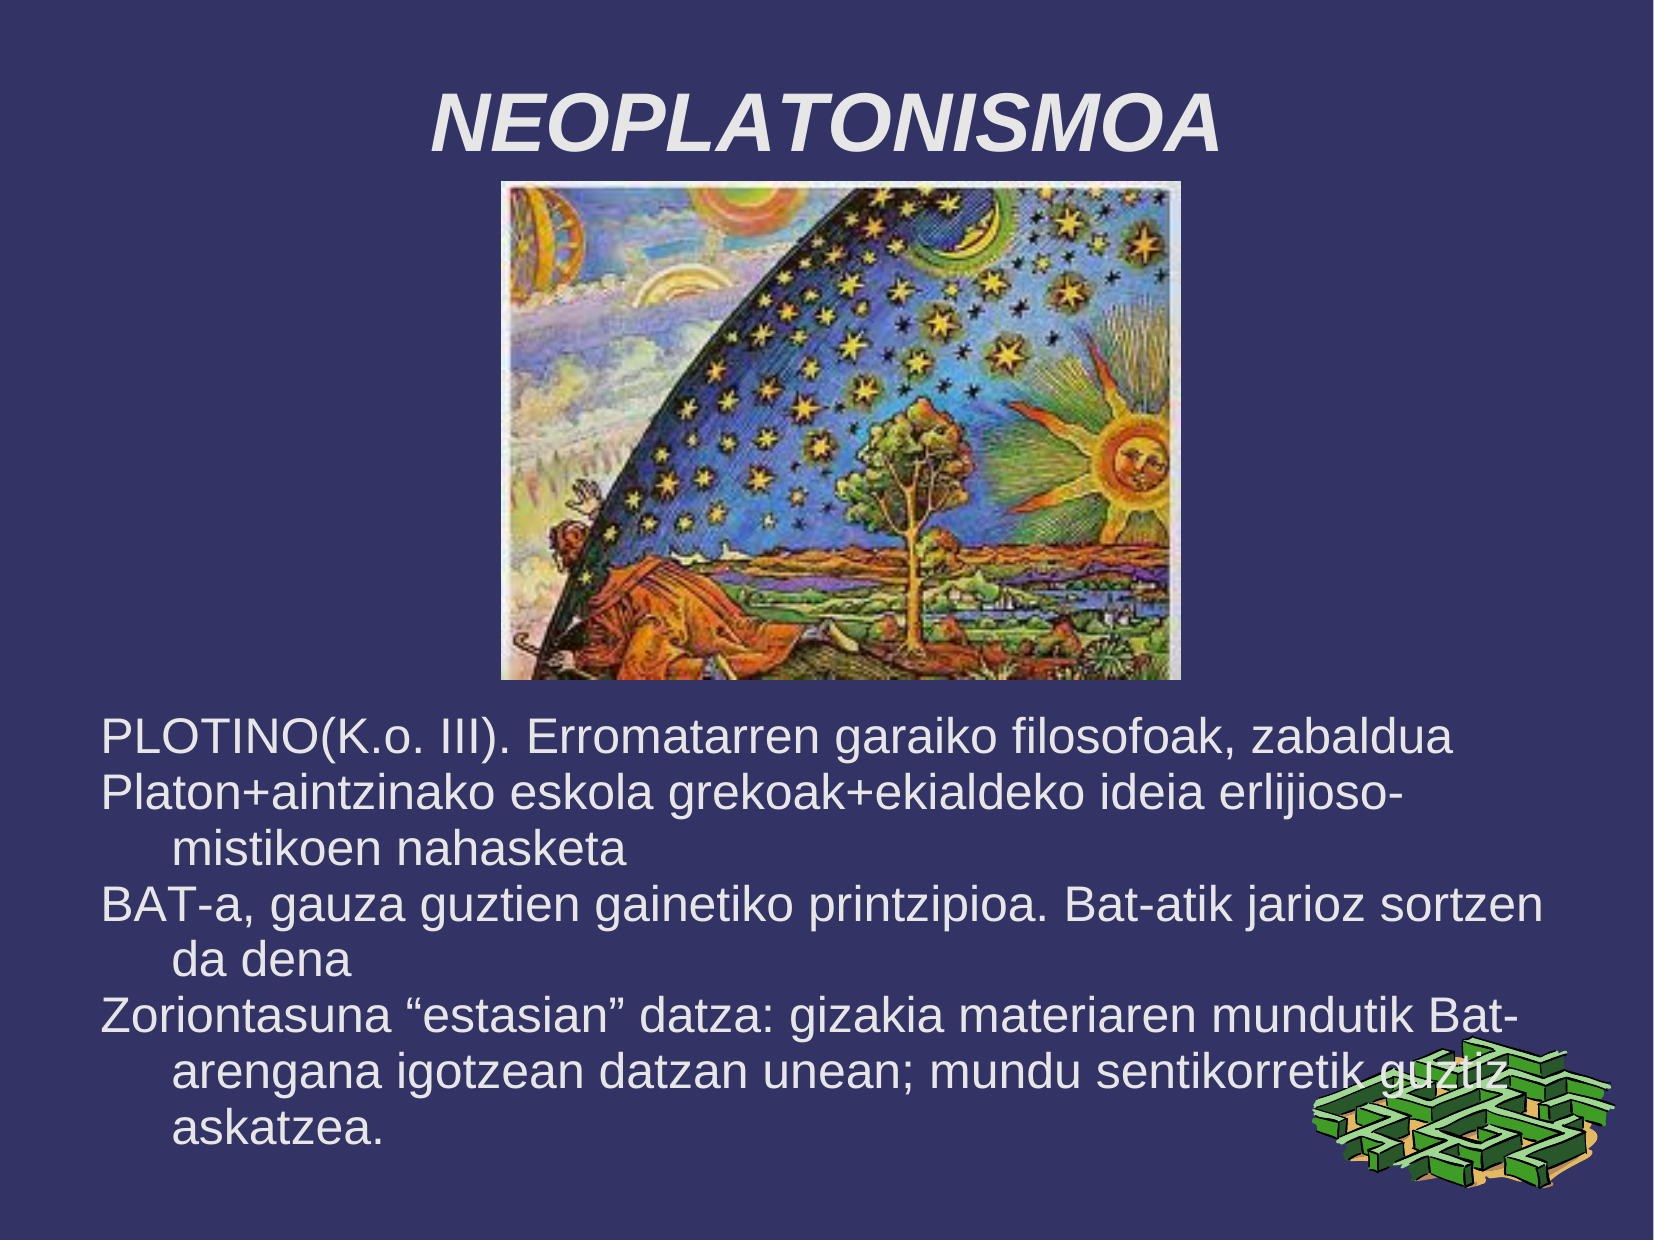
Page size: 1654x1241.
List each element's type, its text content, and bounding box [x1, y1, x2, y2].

list PLOTINO(K.o. III). Erromatarren garaiko filosofoak, zabaldua Platon+aintzinako eskola grekoak+ekialdeko ideia erlijioso-mistikoen nahasketa BAT-a, gauza guztien gainetiko printzipioa. Bat-atik jarioz sortzen da dena Zoriontasuna “estasian” datza: gizakia materiaren mundutik Bat-arengana igotzean datzan unean; mundu sentikorretik guztiz askatzea. [88, 708, 1570, 1176]
title NEOPLATONISMOA [121, 19, 1534, 227]
picture [501, 181, 1181, 680]
